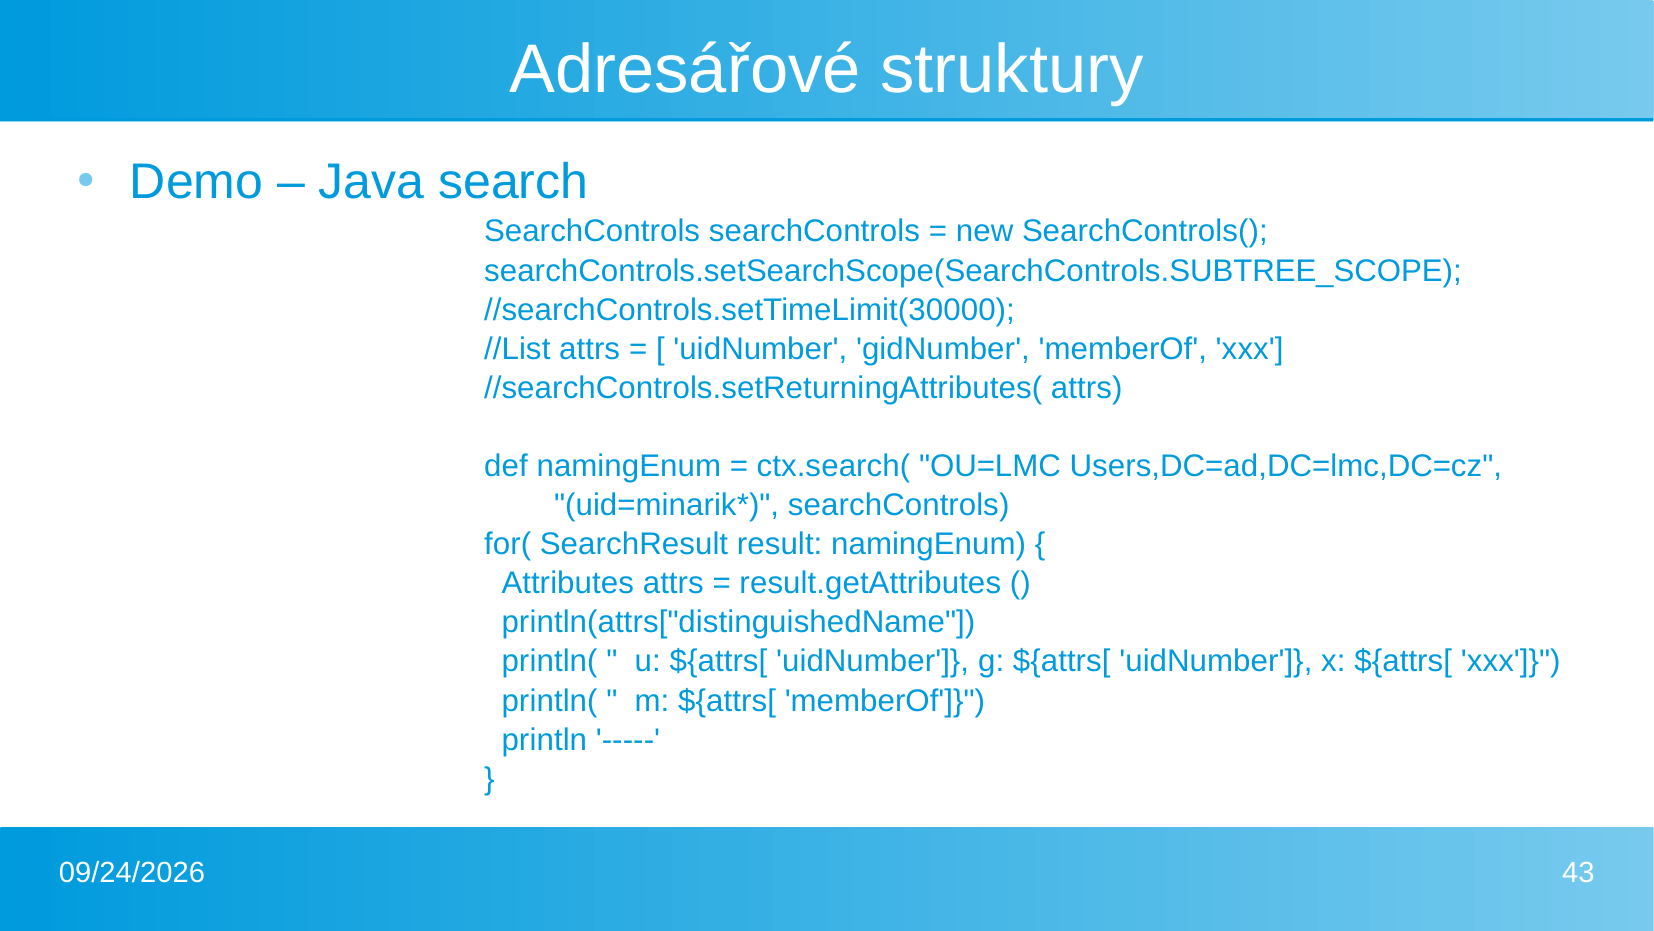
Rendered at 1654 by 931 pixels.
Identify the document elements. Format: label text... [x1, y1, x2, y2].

title Adresářové struktury [59, 29, 1595, 108]
list Demo – Java search SearchControls searchControls = new SearchControls(); searchControls.setSearchScope(SearchControls.SUBTREE_SCOPE); //searchControls.setTimeLimit(30000); //List attrs = [ 'uidNumber', 'gidNumber', 'memberOf', 'xxx'] //searchControls.setReturningAttributes( attrs) def namingEnum = ctx.search( "OU=LMC Users,DC=ad,DC=lmc,DC=cz", "(uid=minarik*)", searchControls) for( SearchResult result: namingEnum) { Attributes attrs = result.getAttributes () println(attrs["distinguishedName"]) println( " u: ${attrs[ 'uidNumber']}, g: ${attrs[ 'uidNumber']}, x: ${attrs[ 'xxx']}") println( " m: ${attrs[ 'memberOf']}") println '-----' } [59, 153, 1595, 745]
